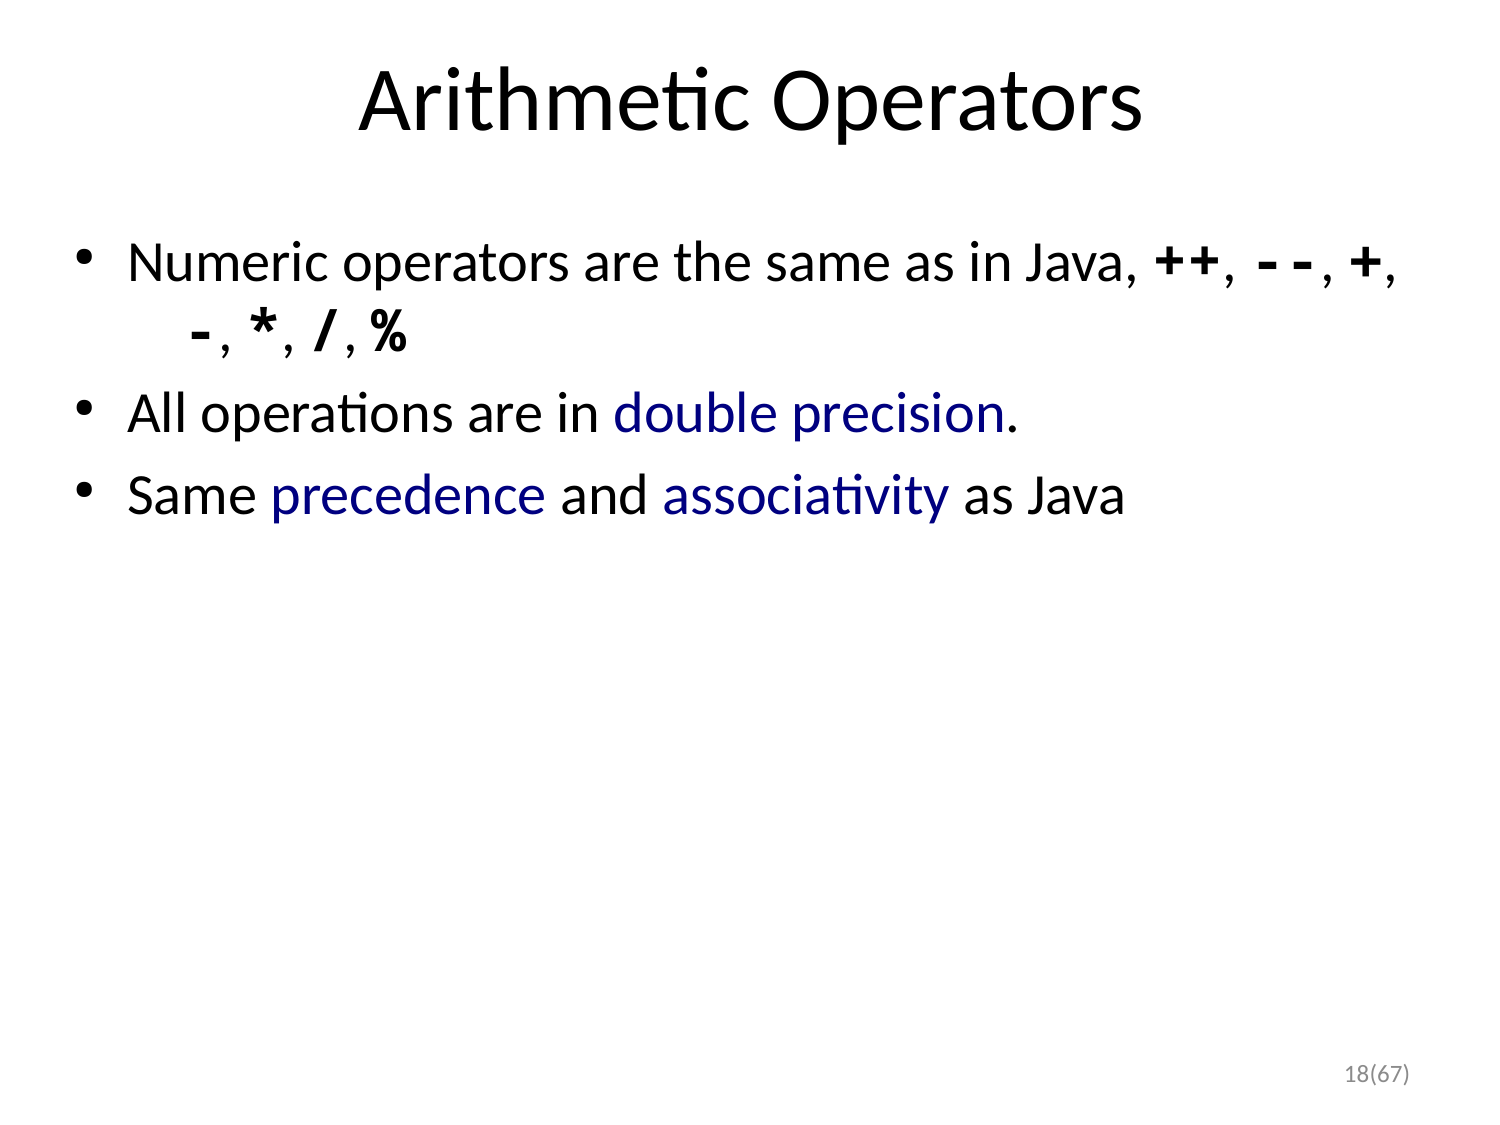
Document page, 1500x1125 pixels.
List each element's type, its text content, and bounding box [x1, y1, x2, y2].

title Arithmetic Operators [76, 0, 1427, 188]
list Numeric operators are the same as in Java, ++, --, +, -, *, /, % All operations are in double precision. Same precedence and associativity as Java [41, 215, 1471, 1125]
